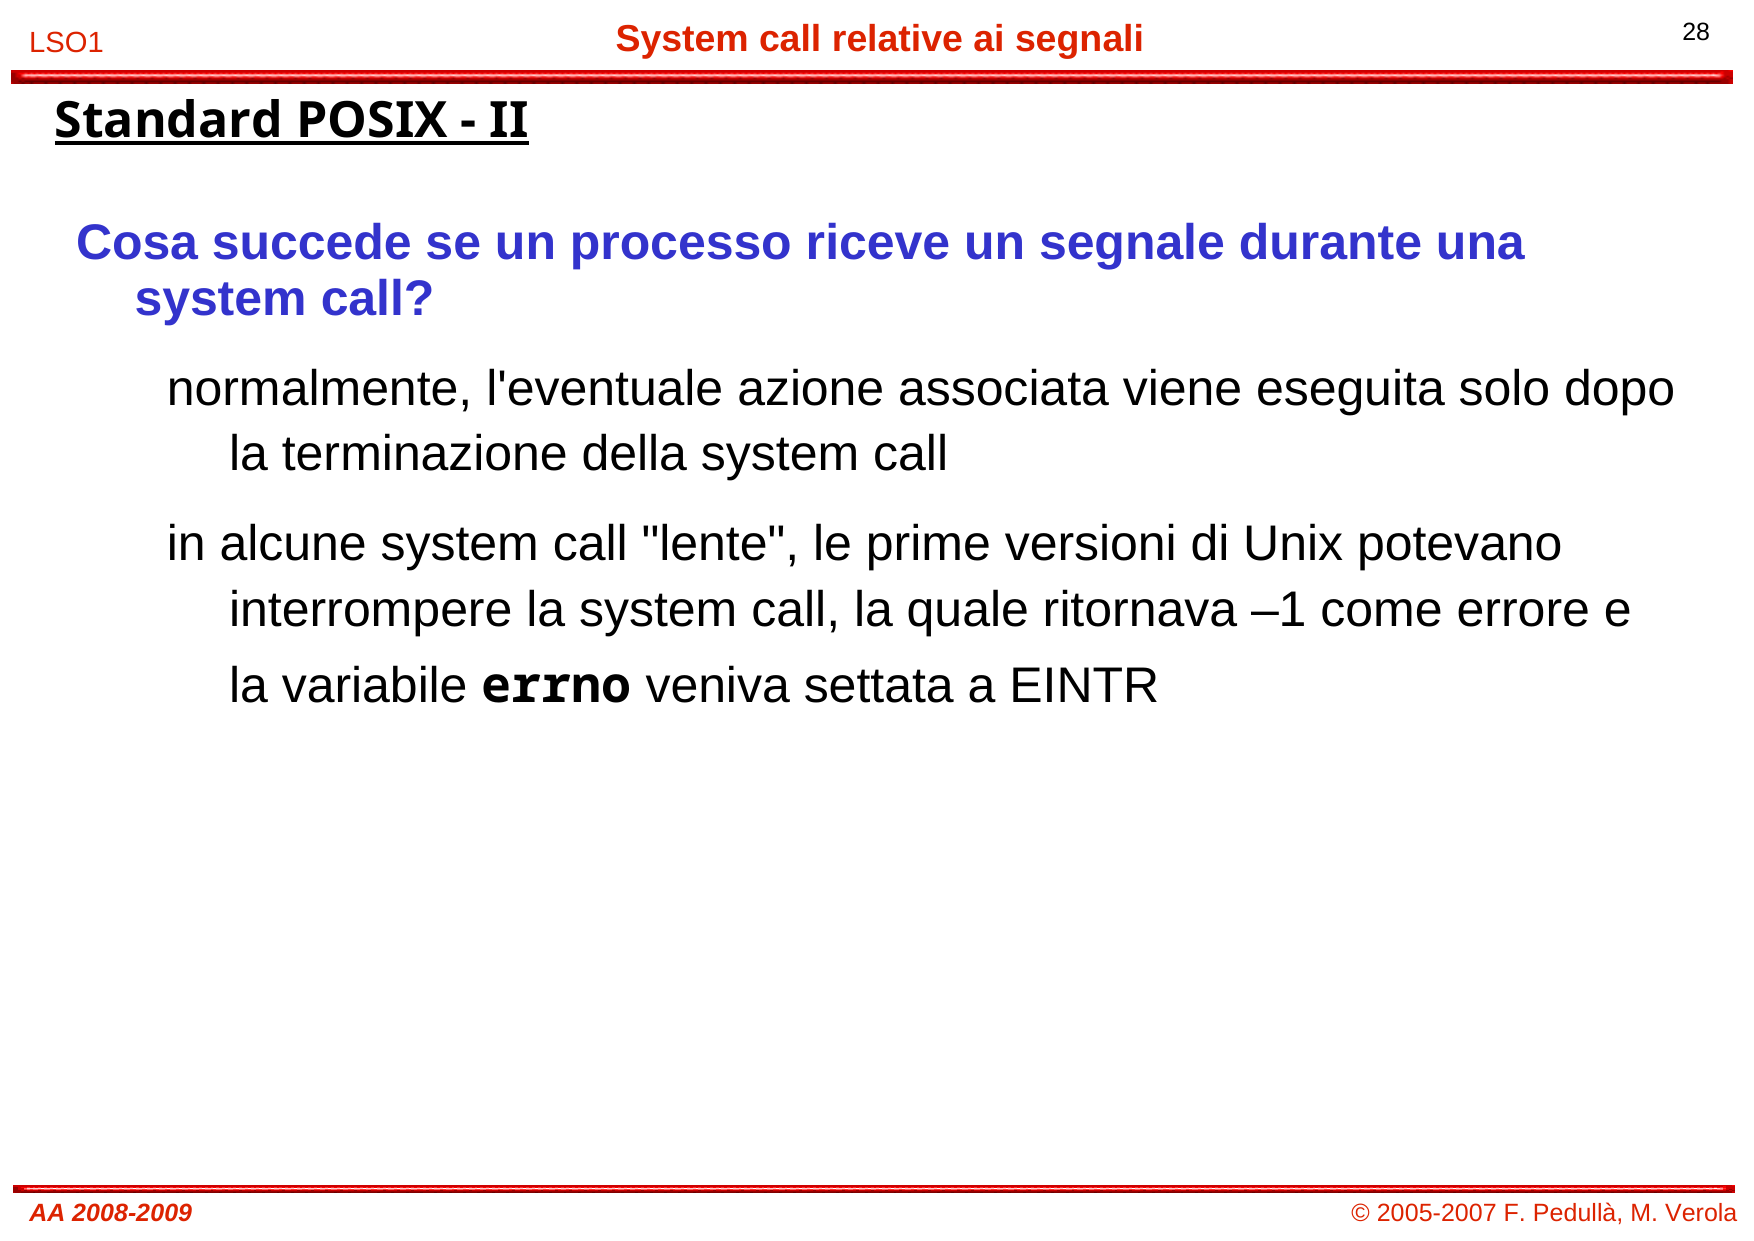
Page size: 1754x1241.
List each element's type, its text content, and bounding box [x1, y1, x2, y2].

list Cosa succede se un processo riceve un segnale durante una system call? normalmente, l'eventuale azione associata viene eseguita solo dopo la terminazione della system call in alcune system call "lente", le prime versioni di Unix potevano interrompere la system call, la quale ritornava –1 come errore e la variabile errno veniva settata a EINTR [58, 206, 1696, 815]
picture [13, 1185, 1735, 1193]
picture [11, 70, 1733, 84]
title Standard POSIX - II [40, 72, 1714, 168]
